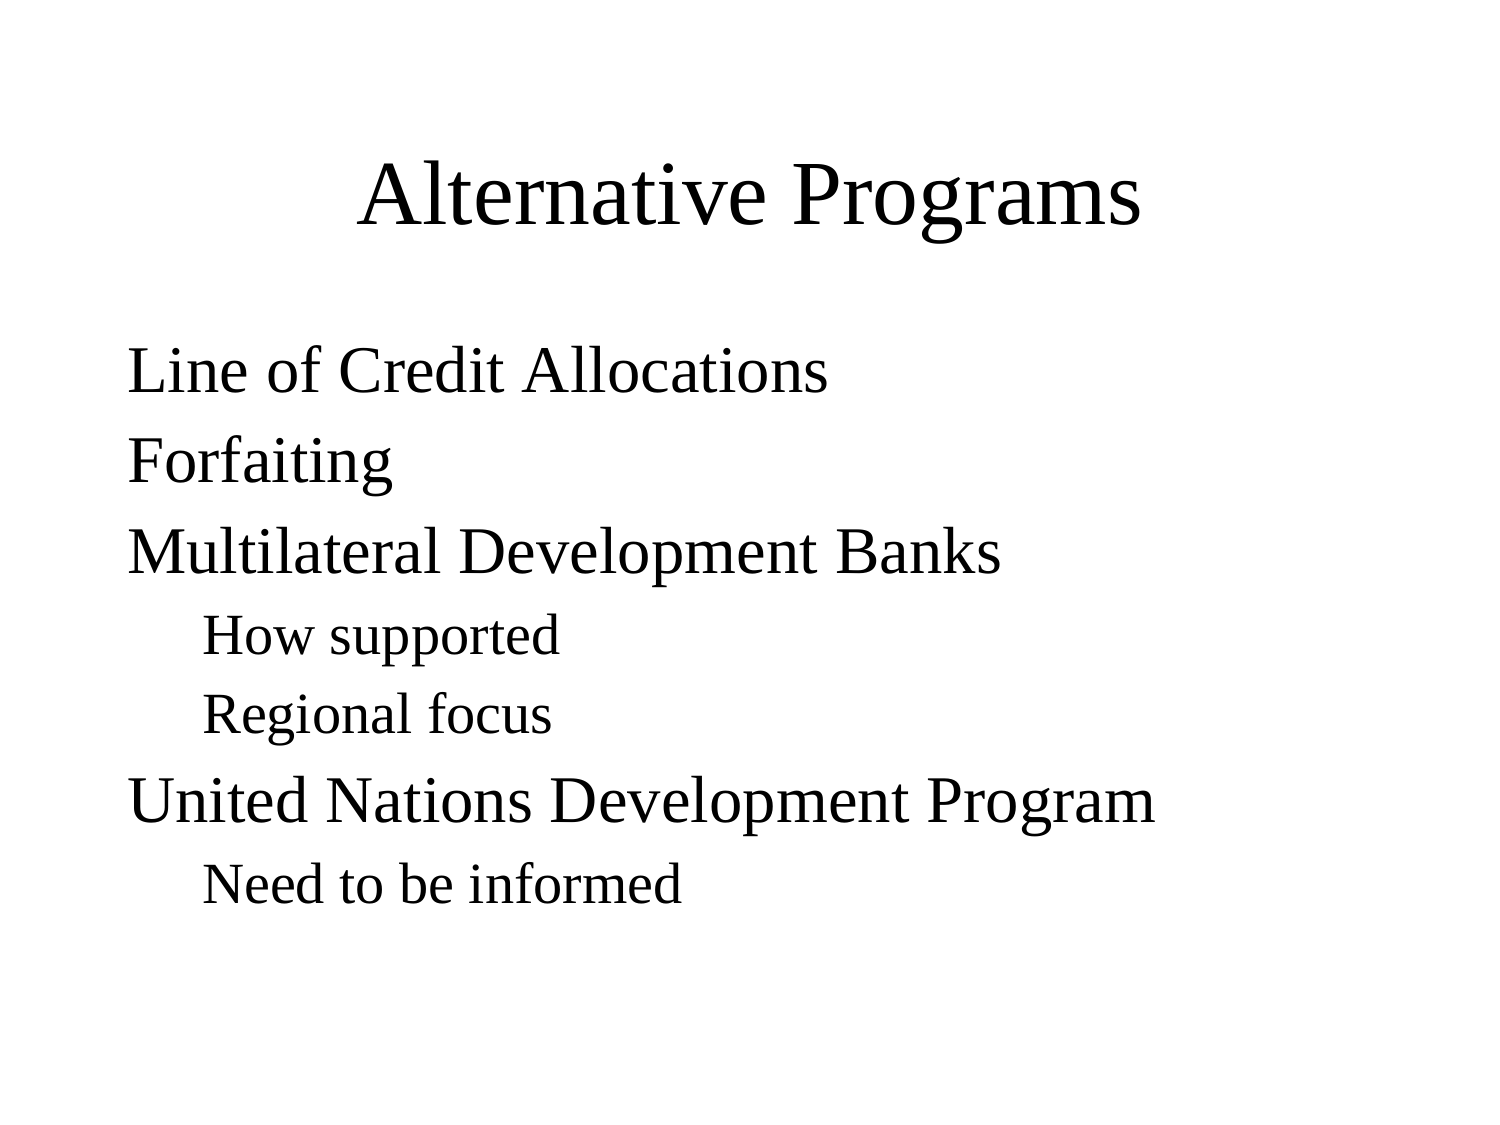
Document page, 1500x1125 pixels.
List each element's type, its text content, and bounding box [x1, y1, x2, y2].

list Line of Credit Allocations Forfaiting Multilateral Development Banks How supported Regional focus United Nations Development Program Need to be informed [112, 324, 1388, 1001]
title Alternative Programs [112, 99, 1388, 288]
